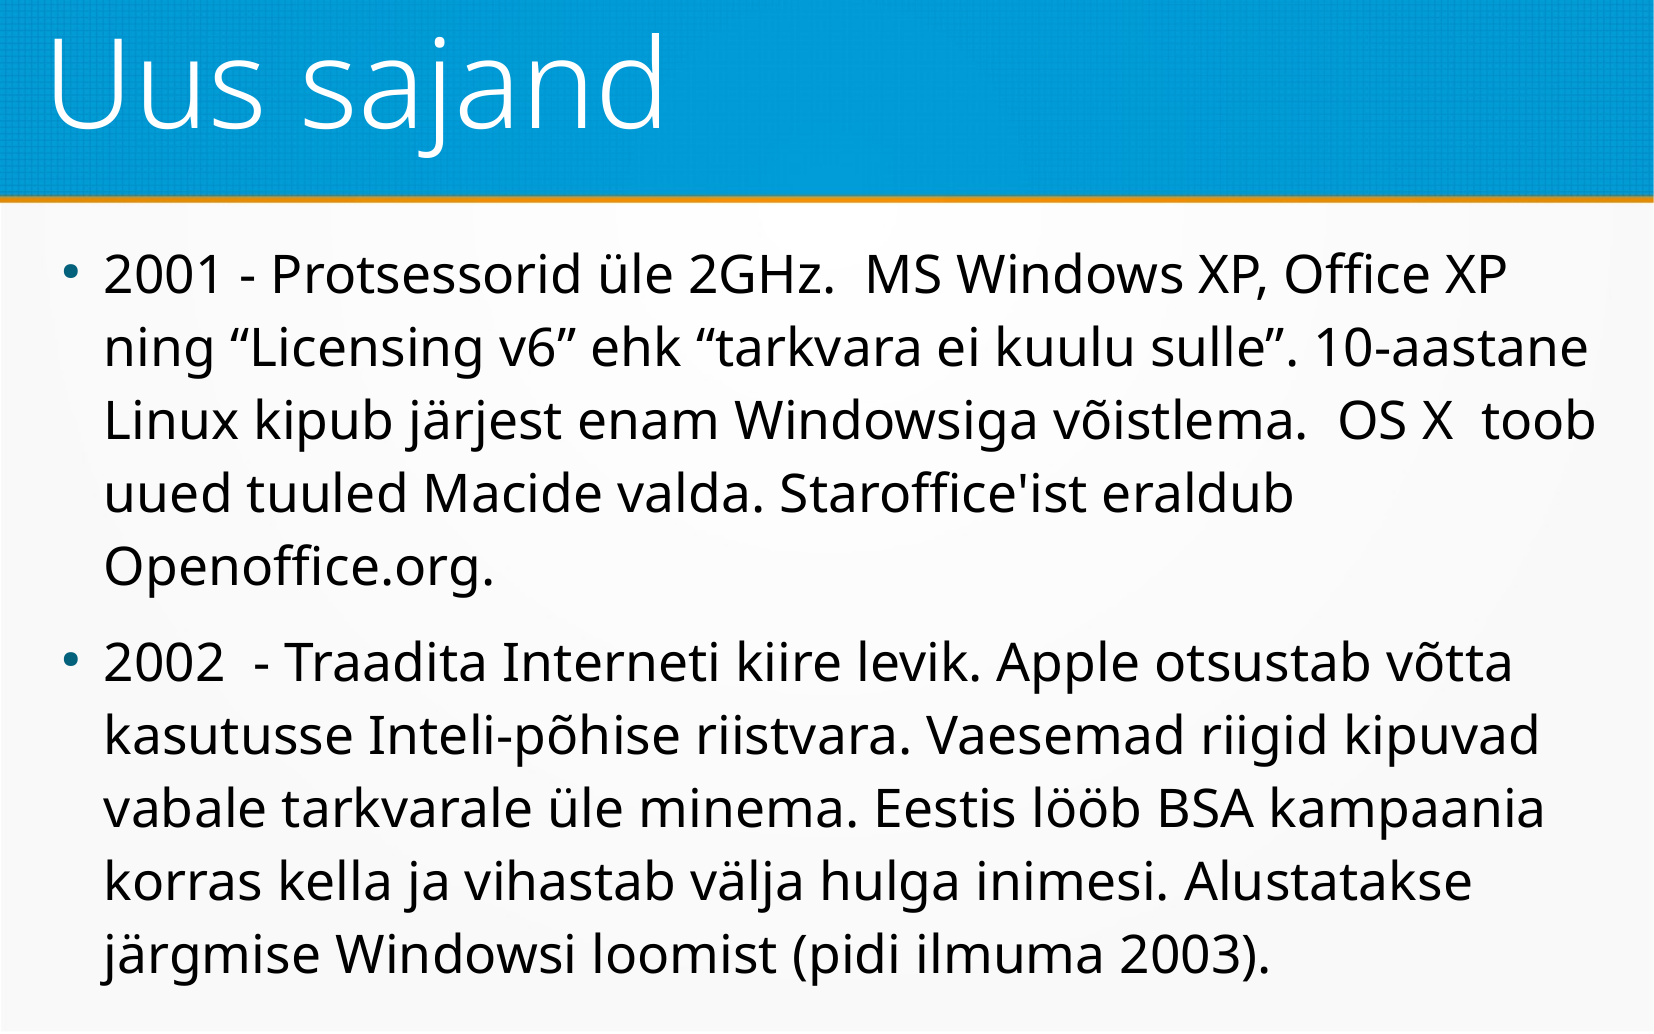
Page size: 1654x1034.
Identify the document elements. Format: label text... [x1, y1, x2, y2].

list 2001 - Protsessorid üle 2GHz. MS Windows XP, Office XP ning “Licensing v6” ehk “tarkvara ei kuulu sulle”. 10-aastane Linux kipub järjest enam Windowsiga võistlema. OS X toob uued tuuled Macide valda. Staroffice'ist eraldub Openoffice.org. 2002 - Traadita Interneti kiire levik. Apple otsustab võtta kasutusse Inteli-põhise riistvara. Vaesemad riigid kipuvad vabale tarkvarale üle minema. Eestis lööb BSA kampaania korras kella ja vihastab välja hulga inimesi. Alustatakse järgmise Windowsi loomist (pidi ilmuma 2003). [47, 236, 1607, 1002]
title Uus sajand [43, 0, 1619, 166]
picture [0, 195, 1654, 1034]
